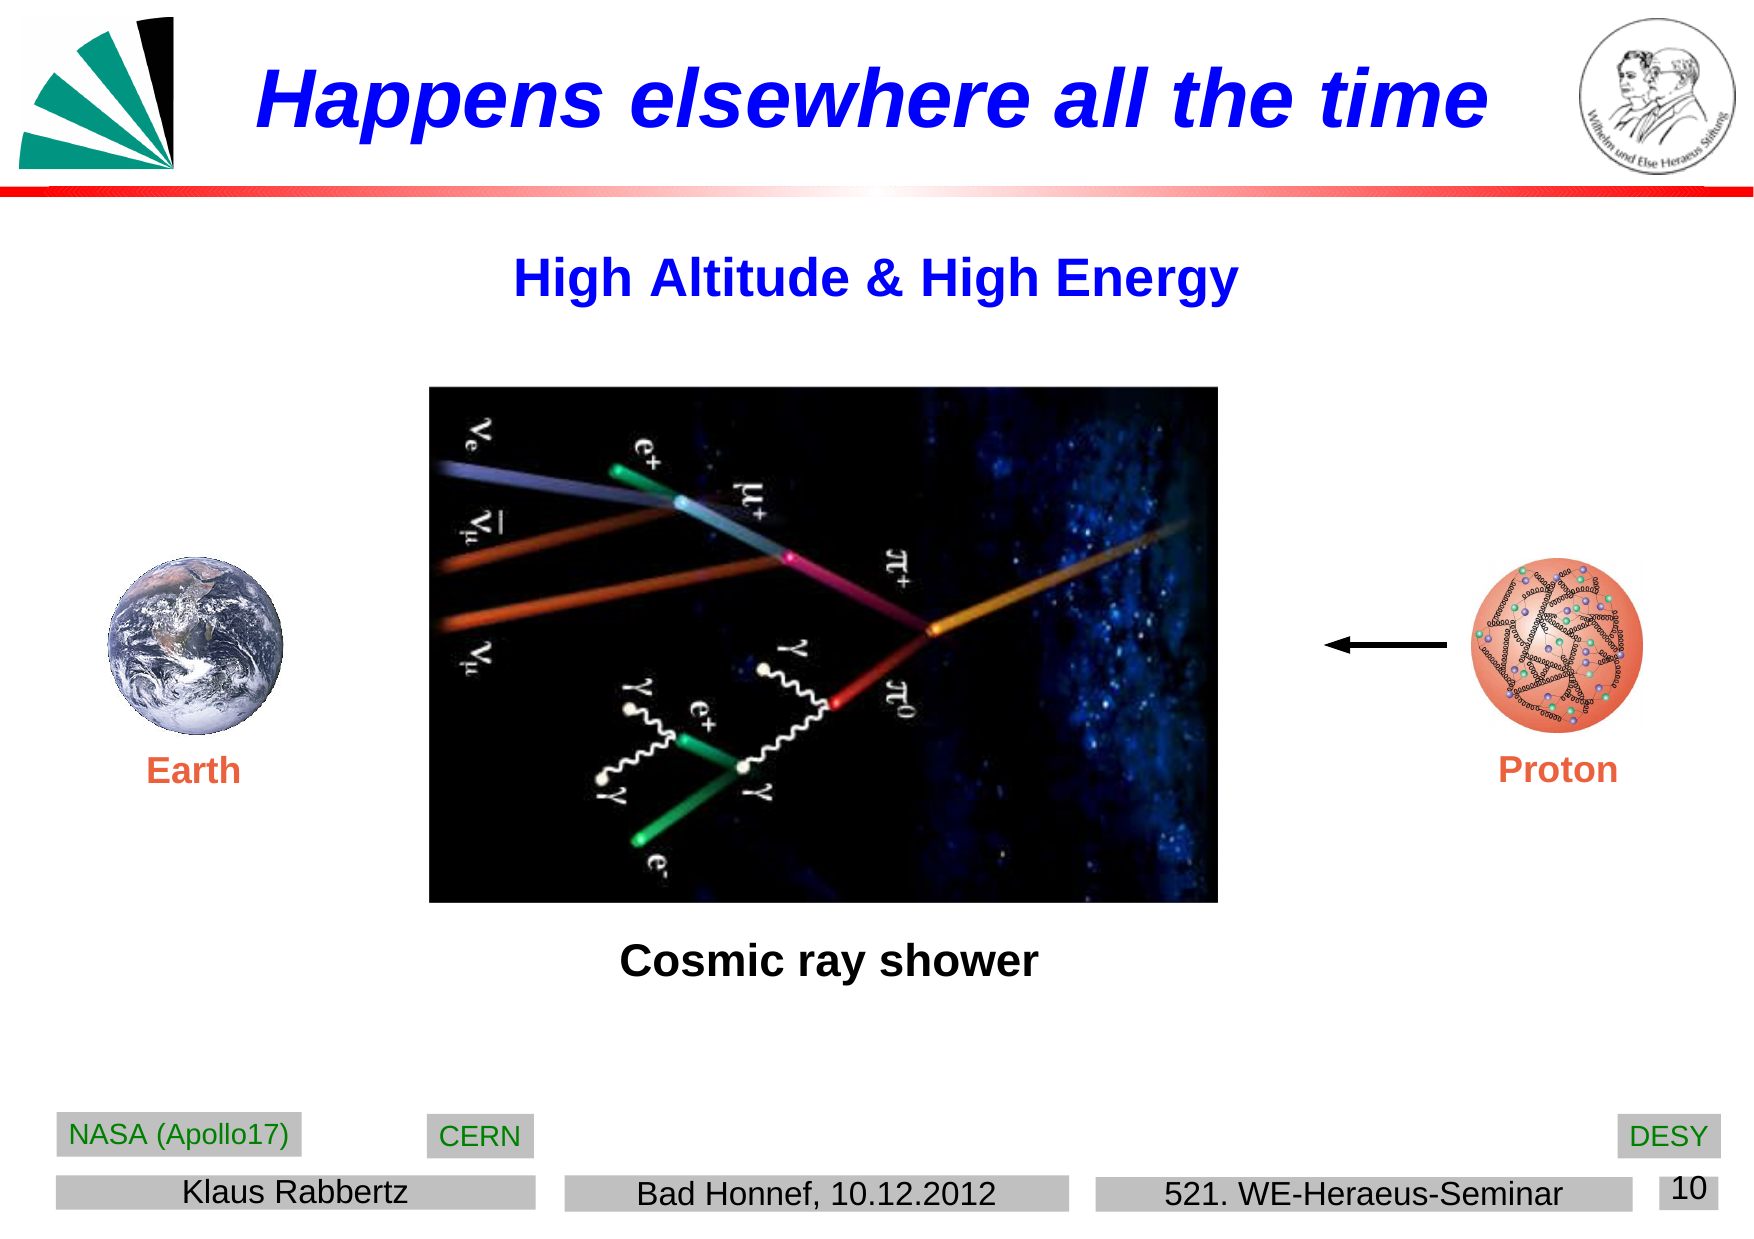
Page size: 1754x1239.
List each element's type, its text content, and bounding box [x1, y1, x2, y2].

picture [428, 386, 1218, 903]
text_box NASA (Apollo17) [56, 1112, 302, 1157]
text_box DESY [1617, 1113, 1721, 1159]
picture [1579, 18, 1736, 175]
text_box CERN [426, 1113, 534, 1159]
text_box Earth [134, 743, 256, 798]
title Happens elsewhere all the time [220, 16, 1525, 182]
text_box Cosmic ray shower [607, 929, 1052, 993]
picture [19, 17, 174, 171]
picture [1471, 558, 1643, 733]
picture [97, 547, 294, 745]
text_box High Altitude & High Energy [501, 241, 1252, 314]
text_box Proton [1486, 743, 1632, 798]
